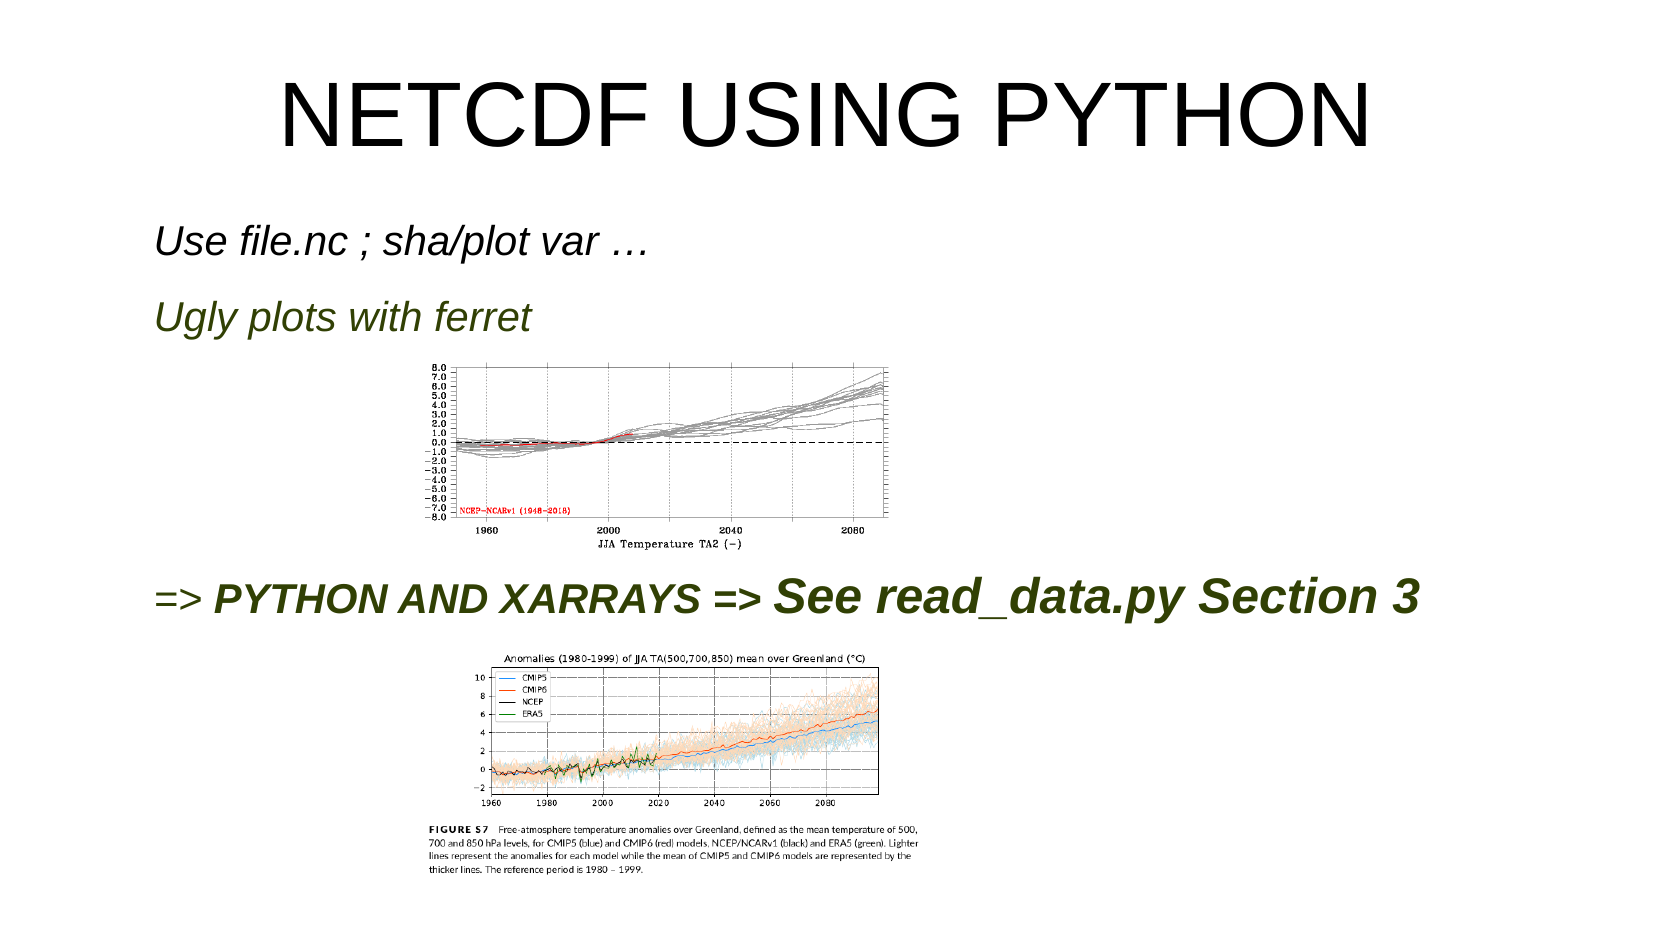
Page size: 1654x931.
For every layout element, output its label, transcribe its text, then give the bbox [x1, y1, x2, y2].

title NETCDF USING PYTHON [82, 37, 1571, 193]
picture [425, 354, 905, 556]
list Use file.nc ; sha/plot var … Ugly plots with ferret => PYTHON AND XARRAYS => See read_data.py Section 3 [82, 217, 1630, 922]
picture [401, 633, 945, 898]
